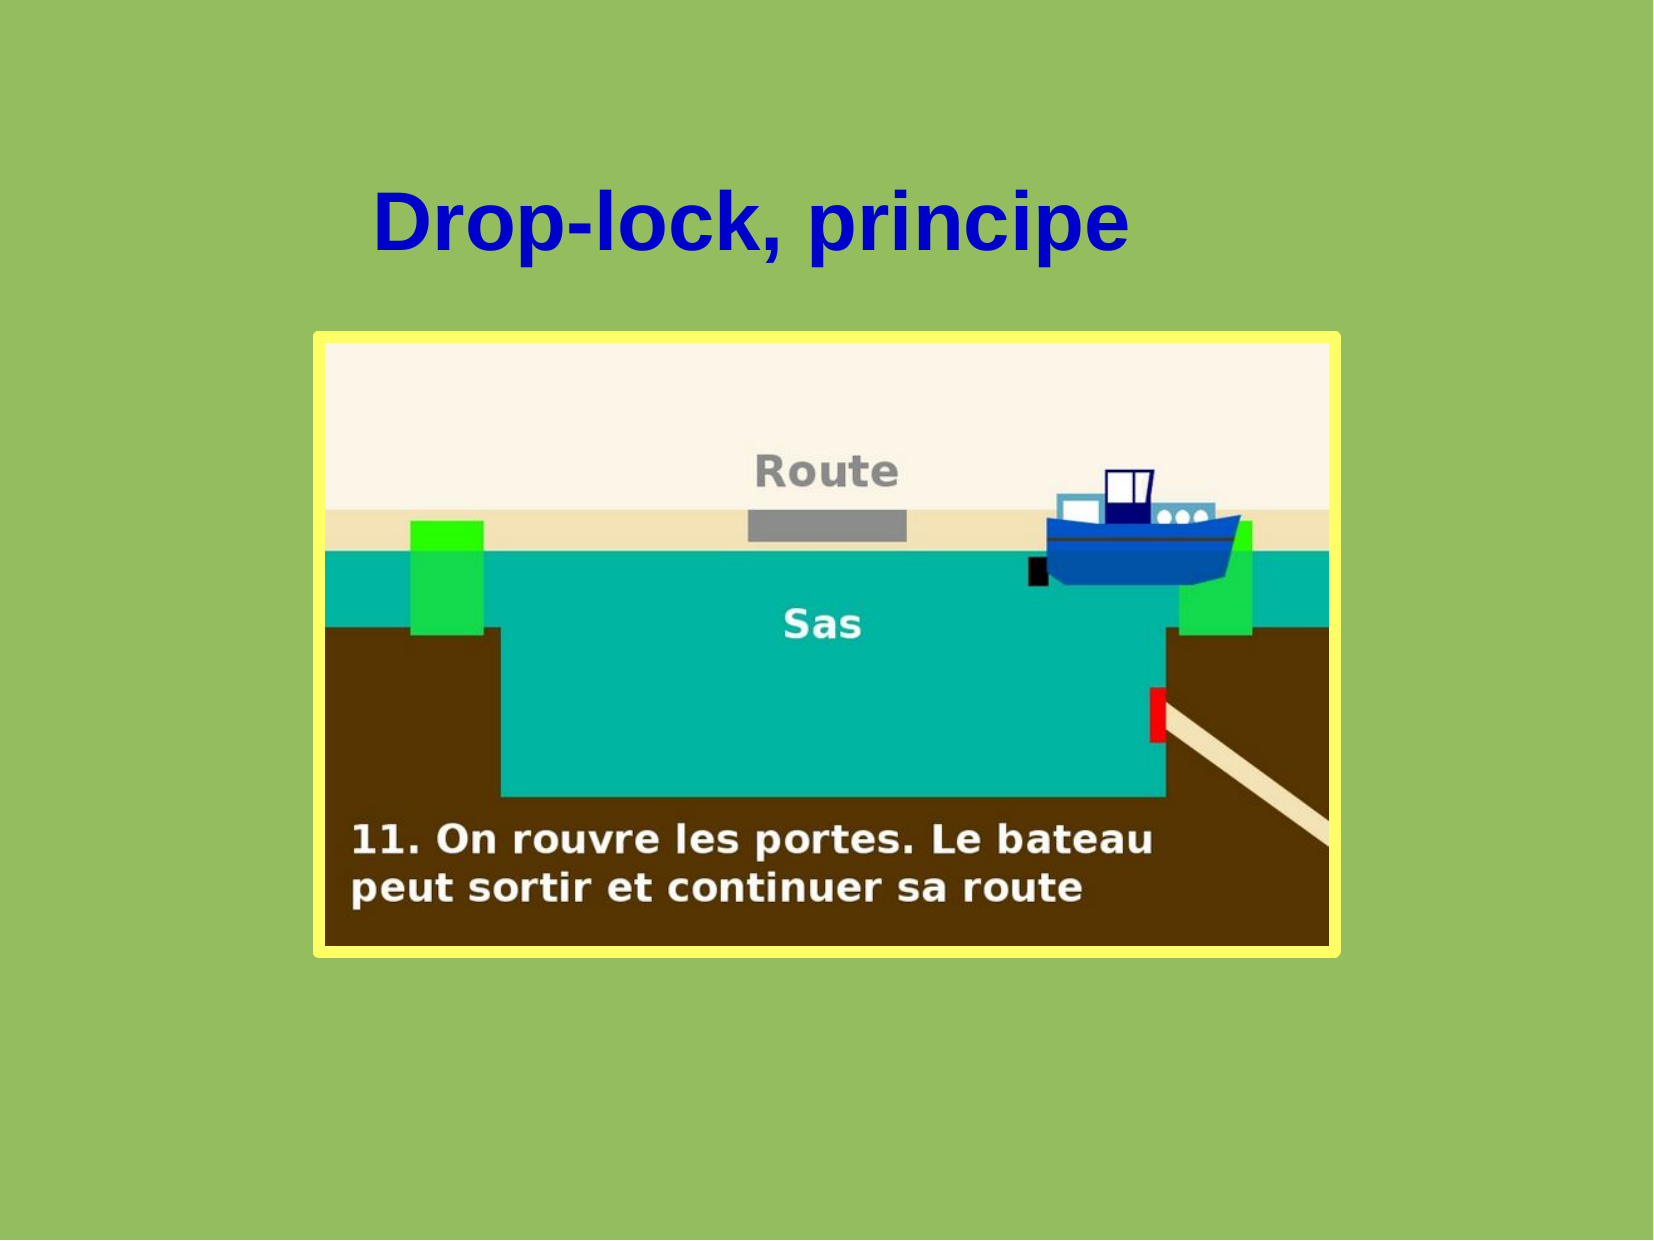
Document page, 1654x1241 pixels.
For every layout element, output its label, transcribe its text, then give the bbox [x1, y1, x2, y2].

text_box Drop-lock, principe [357, 168, 1230, 277]
picture [324, 343, 1329, 946]
